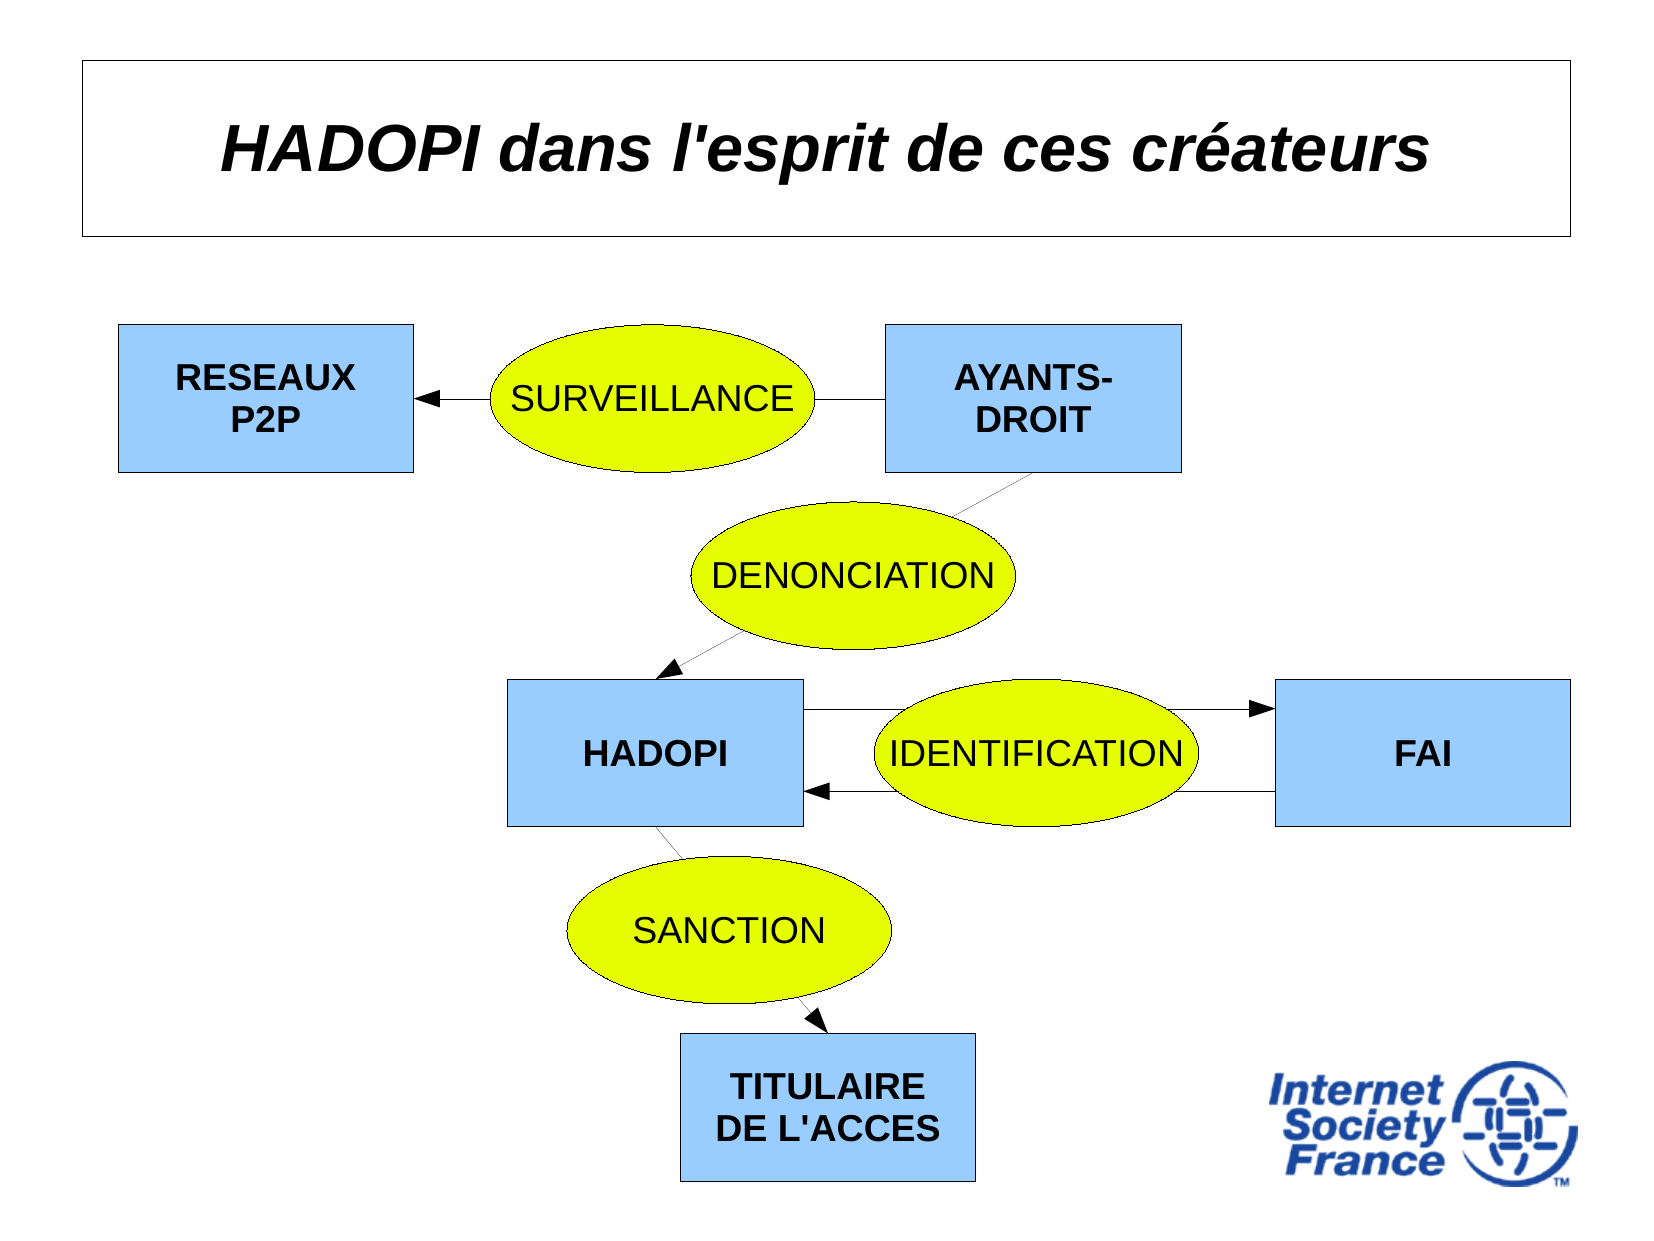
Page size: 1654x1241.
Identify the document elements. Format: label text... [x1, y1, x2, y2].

text_box FAI [1275, 679, 1571, 827]
text_box SANCTION [566, 856, 892, 1004]
text_box IDENTIFICATION [874, 679, 1199, 827]
text_box SURVEILLANCE [490, 324, 815, 473]
title HADOPI dans l'esprit de ces créateurs [82, 60, 1571, 237]
text_box AYANTS- DROIT [885, 324, 1182, 473]
text_box HADOPI [507, 679, 804, 827]
text_box RESEAUX P2P [118, 324, 414, 473]
text_box DENONCIATION [690, 501, 1016, 650]
picture [1269, 1061, 1578, 1188]
text_box TITULAIRE DE L'ACCES [680, 1033, 976, 1182]
